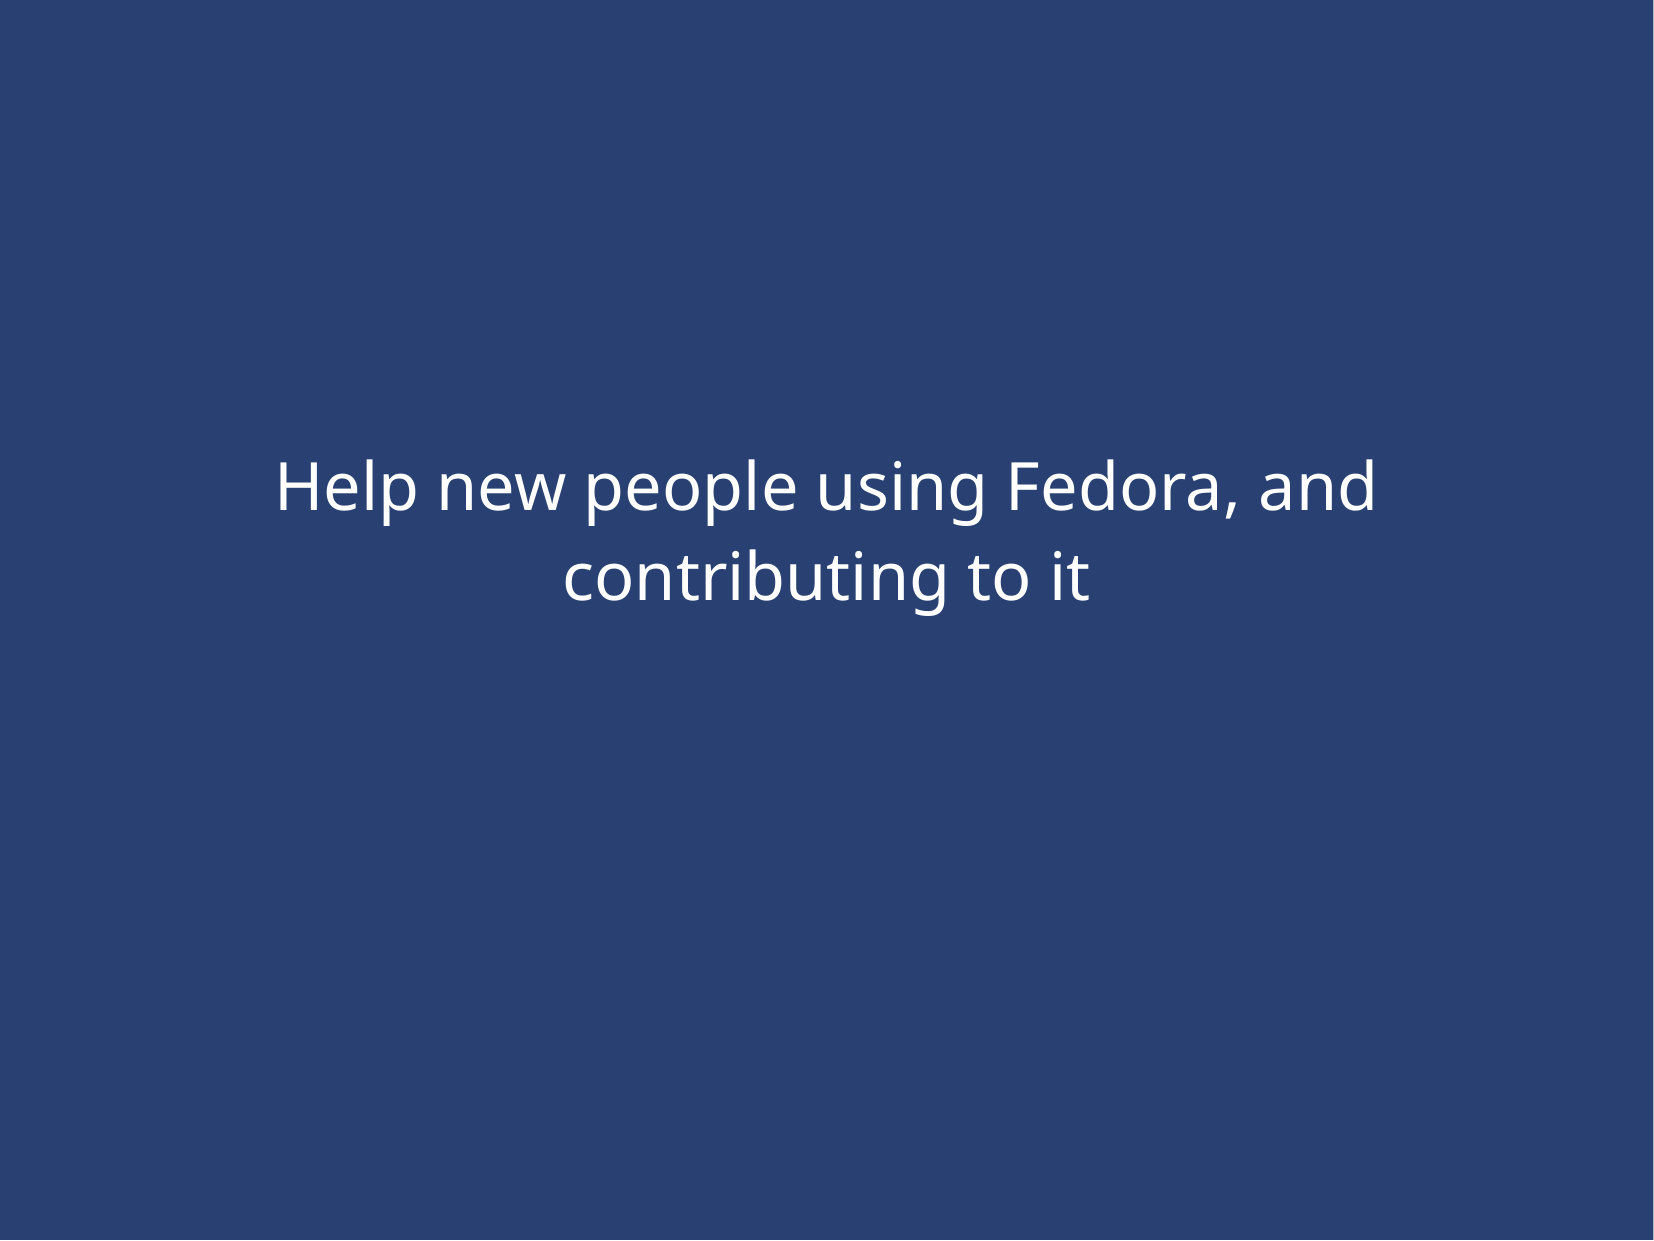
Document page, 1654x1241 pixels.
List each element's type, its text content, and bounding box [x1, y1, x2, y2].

subtitle Help new people using Fedora, and contributing to it [82, 49, 1571, 1109]
